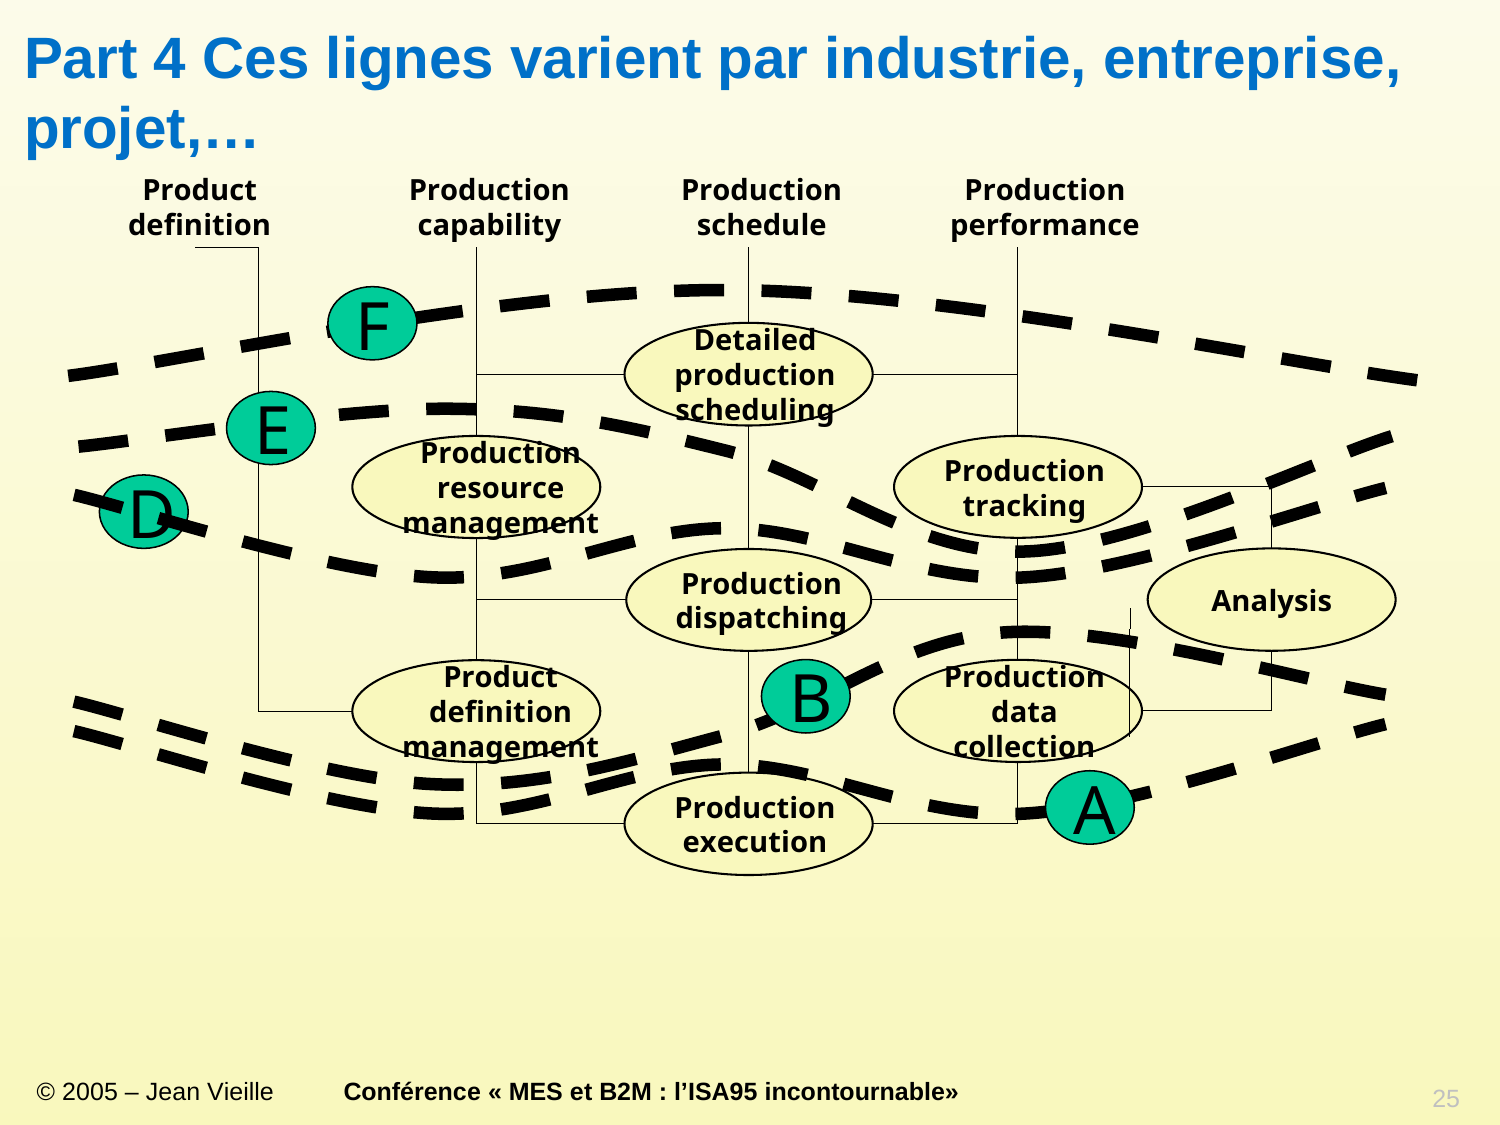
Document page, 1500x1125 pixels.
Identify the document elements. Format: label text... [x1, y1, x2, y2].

text_box E [226, 391, 316, 465]
text_box B [761, 659, 851, 733]
text_box Production dispatching [626, 548, 872, 651]
text_box Production data collection [894, 659, 1129, 762]
text_box Production resource management [352, 435, 601, 539]
text_box Production data collection [1130, 689, 1143, 733]
text_box A [1045, 770, 1135, 845]
text_box F [327, 286, 417, 360]
text_box Product definition management [352, 660, 601, 763]
text_box Production performance [900, 165, 1135, 248]
text_box Analysis [1147, 548, 1396, 651]
text_box Detailed production scheduling [624, 322, 873, 426]
text_box D [139, 496, 165, 533]
title Part 4 Ces lignes varient par industrie, entreprise, projet,… [9, 12, 1476, 168]
text_box Production execution [624, 772, 873, 876]
text_box Production schedule [631, 165, 866, 248]
text_box Production capability [359, 165, 594, 248]
text_box Product definition [78, 165, 313, 248]
text_box D [99, 474, 189, 549]
text_box Production tracking [894, 435, 1143, 538]
